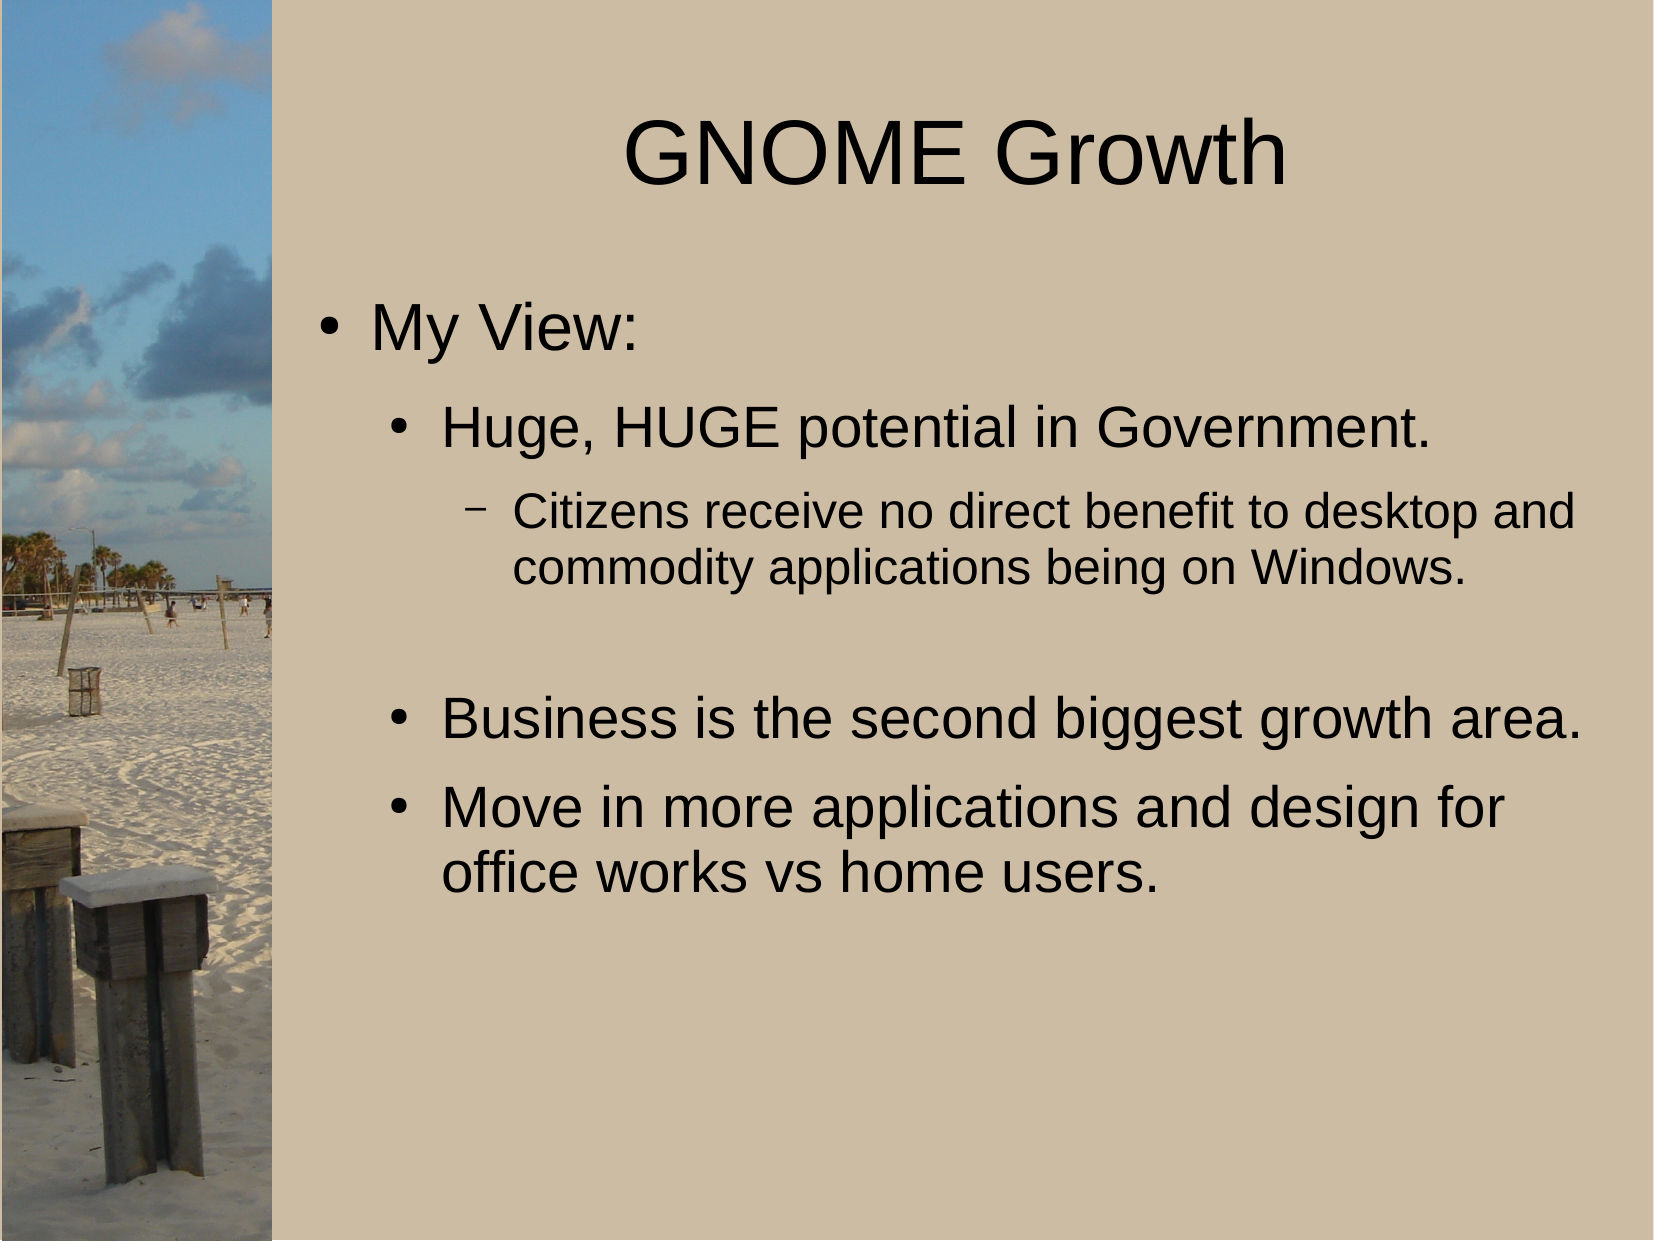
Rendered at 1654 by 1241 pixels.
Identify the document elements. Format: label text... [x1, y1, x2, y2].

picture [2, 0, 272, 1241]
title GNOME Growth [300, 49, 1613, 257]
list My View: Huge, HUGE potential in Government. Citizens receive no direct benefit to desktop and commodity applications being on Windows. Business is the second biggest growth area. Move in more applications and design for office works vs home users. [300, 290, 1613, 1201]
